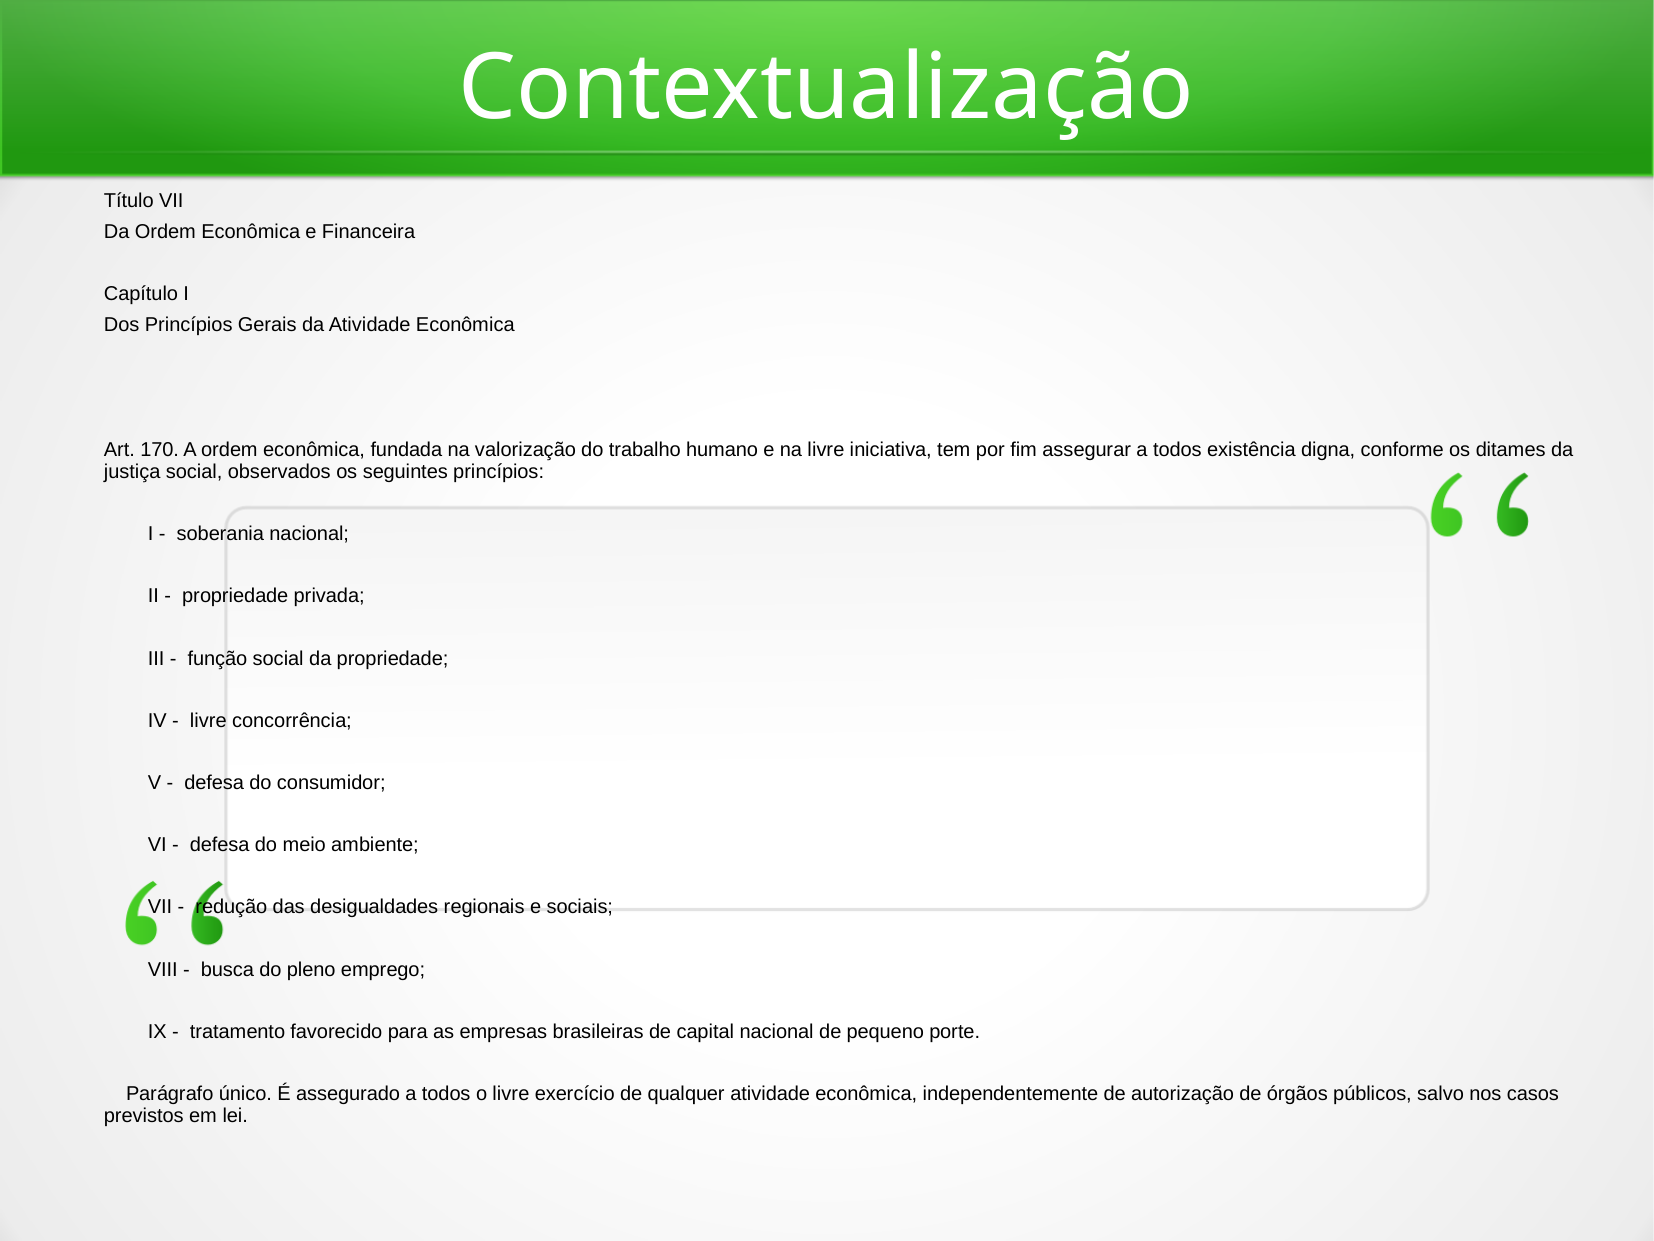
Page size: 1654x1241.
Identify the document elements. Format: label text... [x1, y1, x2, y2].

picture [0, 0, 1654, 1241]
list Título VII Da Ordem Econômica e Financeira Capítulo I Dos Princípios Gerais da Atividade Econômica Art. 170. A ordem econômica, fundada na valorização do trabalho humano e na livre iniciativa, tem por fim assegurar a todos existência digna, conforme os ditames da justiça social, observados os seguintes princípios: I - soberania nacional; II - propriedade privada; III - função social da propriedade; IV - livre concorrência; V - defesa do consumidor; VI - defesa do meio ambiente; VII - redução das desigualdades regionais e sociais; VIII - busca do pleno emprego; IX - tratamento favorecido para as empresas brasileiras de capital nacional de pequeno porte. Parágrafo único. É assegurado a todos o livre exercício de qualquer atividade econômica, independentemente de autorização de órgãos públicos, salvo nos casos previstos em lei. [82, 188, 1595, 1146]
title Contextualização [82, 11, 1571, 154]
